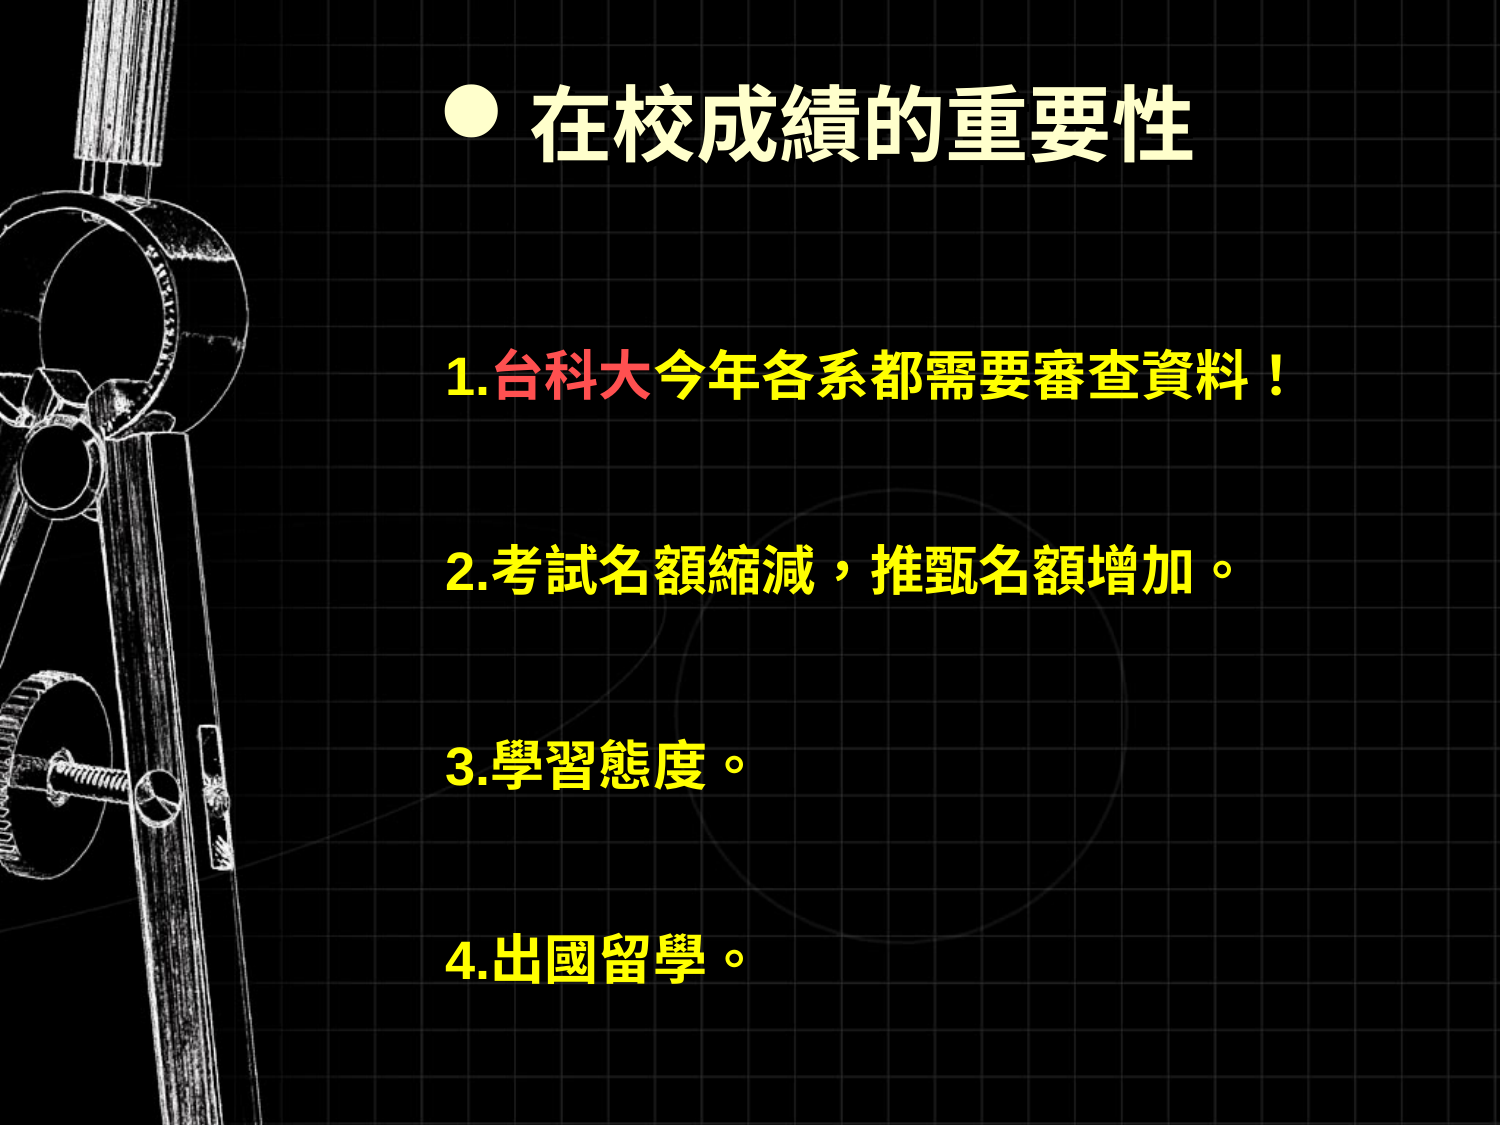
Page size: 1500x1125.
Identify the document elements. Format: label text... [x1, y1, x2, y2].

text_box 1.台科大今年各系都需要審查資料！ 2.考試名額縮減，推甄名額增加。 3.學習態度。 4.出國留學。 [437, 326, 1313, 1006]
picture [0, 0, 1500, 1125]
text_box 在校成績的重要性 [430, 57, 1204, 188]
